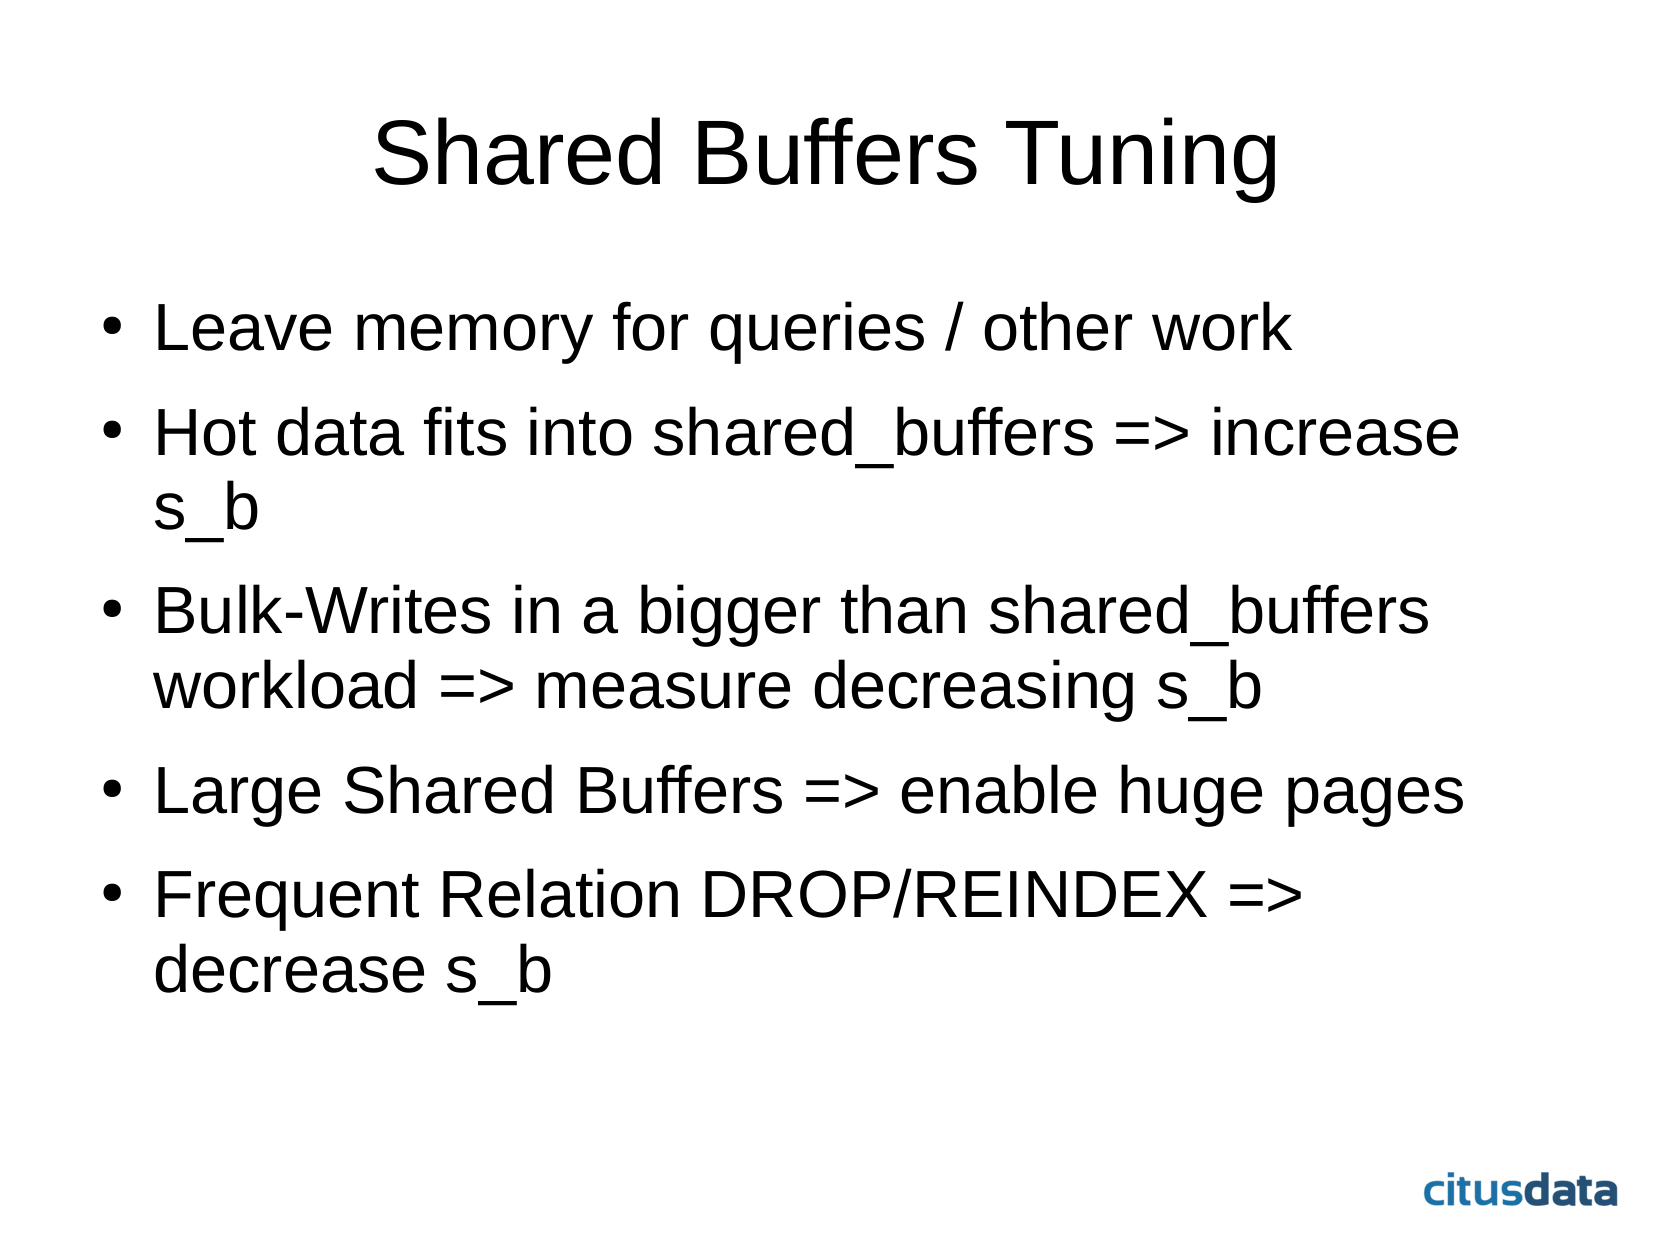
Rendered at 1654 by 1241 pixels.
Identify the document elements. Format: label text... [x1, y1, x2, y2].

picture [1420, 1167, 1622, 1209]
list Leave memory for queries / other work Hot data fits into shared_buffers => increase s_b Bulk-Writes in a bigger than shared_buffers workload => measure decreasing s_b Large Shared Buffers => enable huge pages Frequent Relation DROP/REINDEX => decrease s_b [82, 290, 1571, 1096]
title Shared Buffers Tuning [82, 49, 1571, 257]
